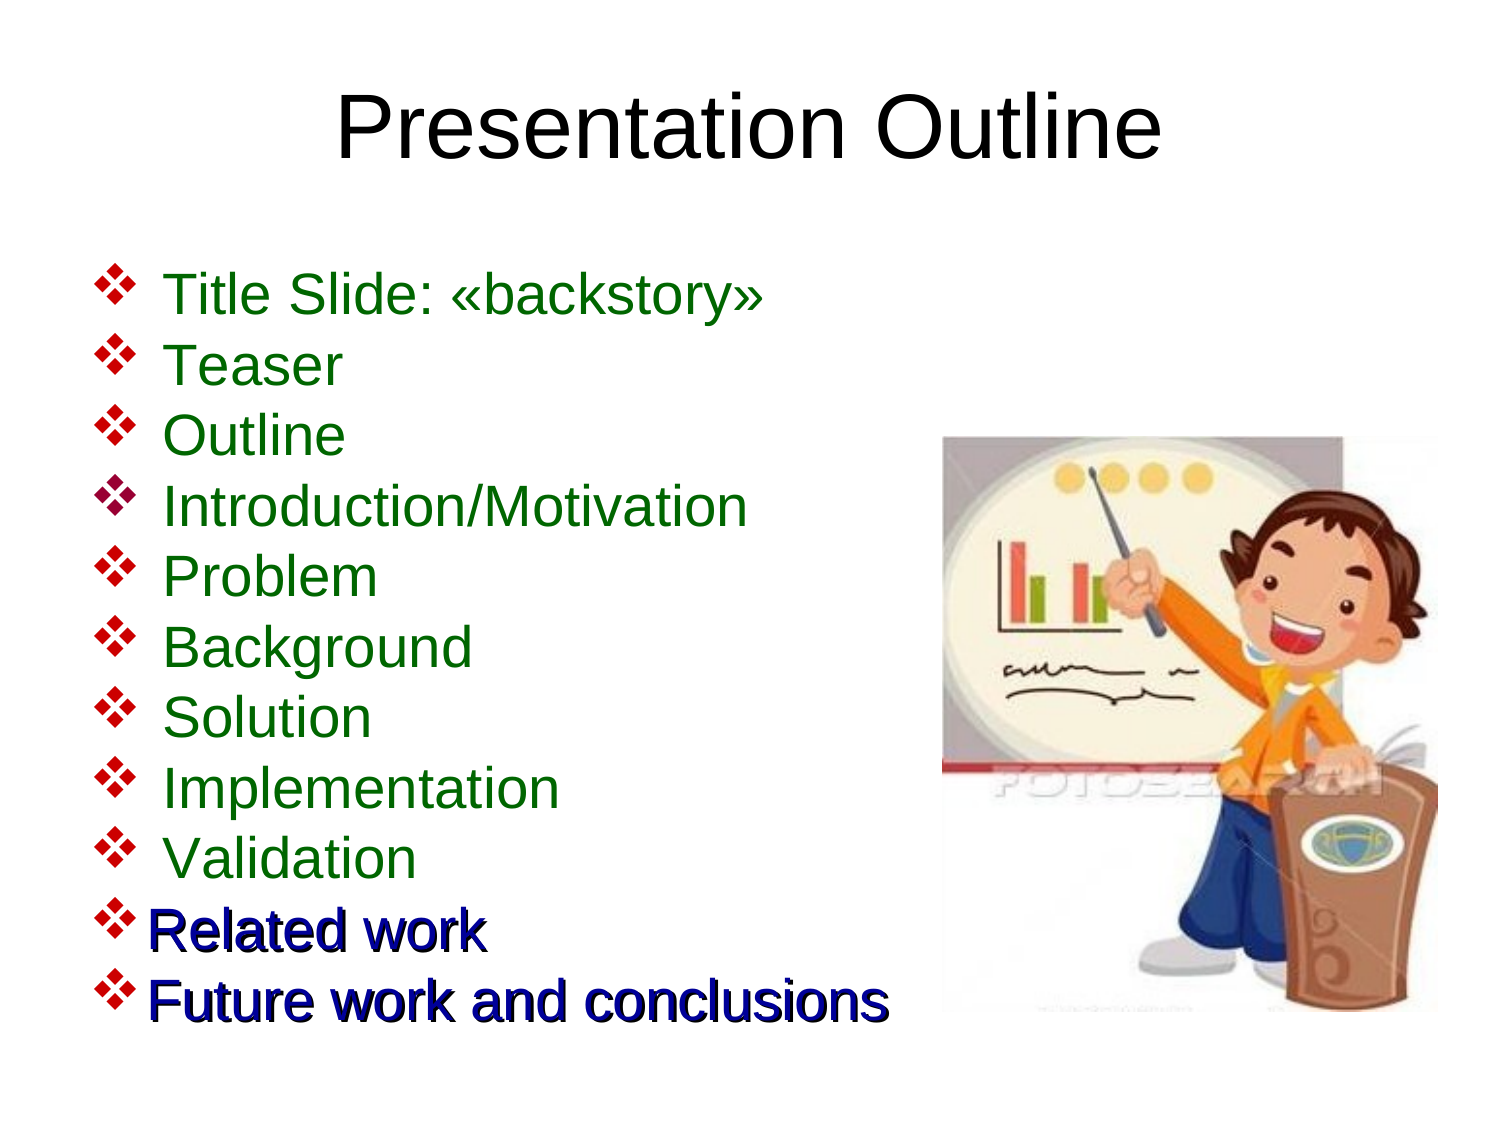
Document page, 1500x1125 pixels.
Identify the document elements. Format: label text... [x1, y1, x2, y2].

list Title Slide: «backstory» Teaser Outline Introduction/Motivation Problem Background Solution Implementation Validation Related work Future work and conclusions [75, 262, 946, 1053]
title Presentation Outline [75, 45, 1426, 200]
picture [942, 436, 1438, 1012]
